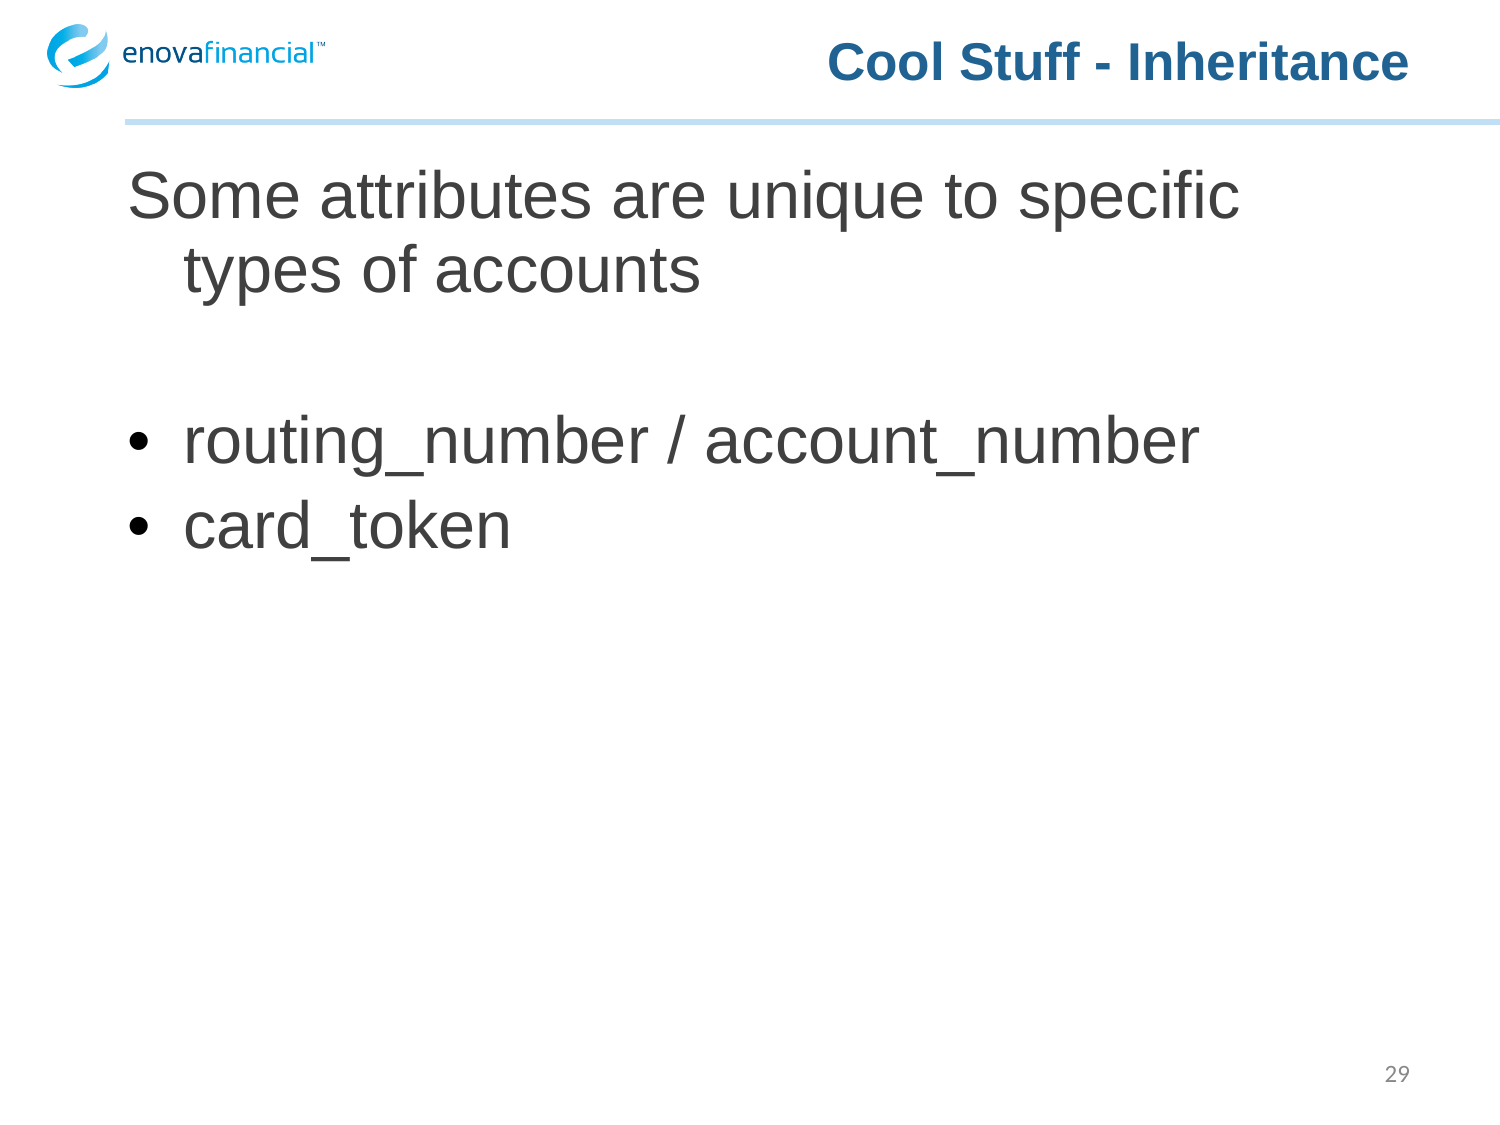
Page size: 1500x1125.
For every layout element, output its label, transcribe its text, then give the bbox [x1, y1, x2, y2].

list Cool Stuff - Inheritance [337, 24, 1426, 100]
text_box 30 [1074, 1042, 1426, 1103]
list Some attributes are unique to specific types of accounts routing_number / account_number card_token [112, 149, 1425, 988]
picture [47, 24, 325, 88]
picture [125, 119, 1500, 125]
